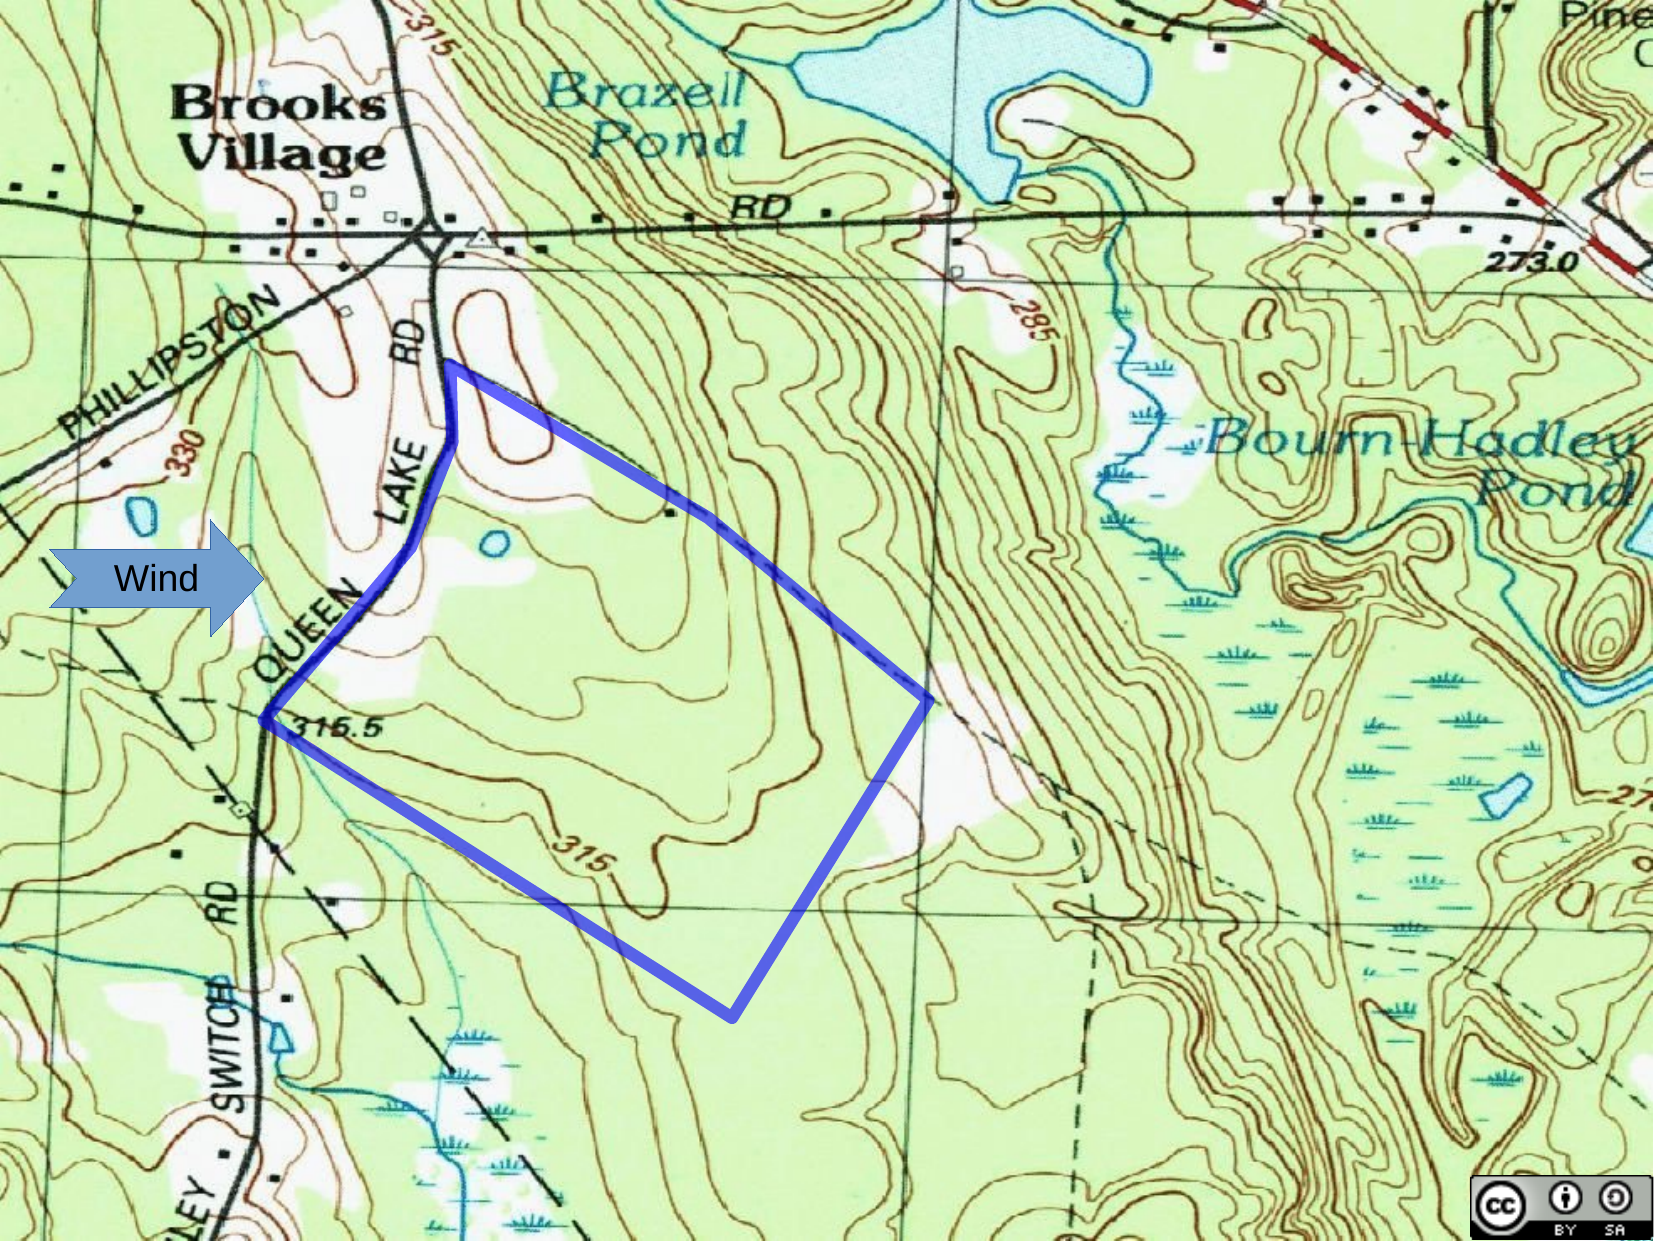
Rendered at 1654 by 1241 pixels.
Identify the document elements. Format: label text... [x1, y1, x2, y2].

picture [0, 0, 1654, 1241]
text_box Wind [49, 519, 264, 637]
